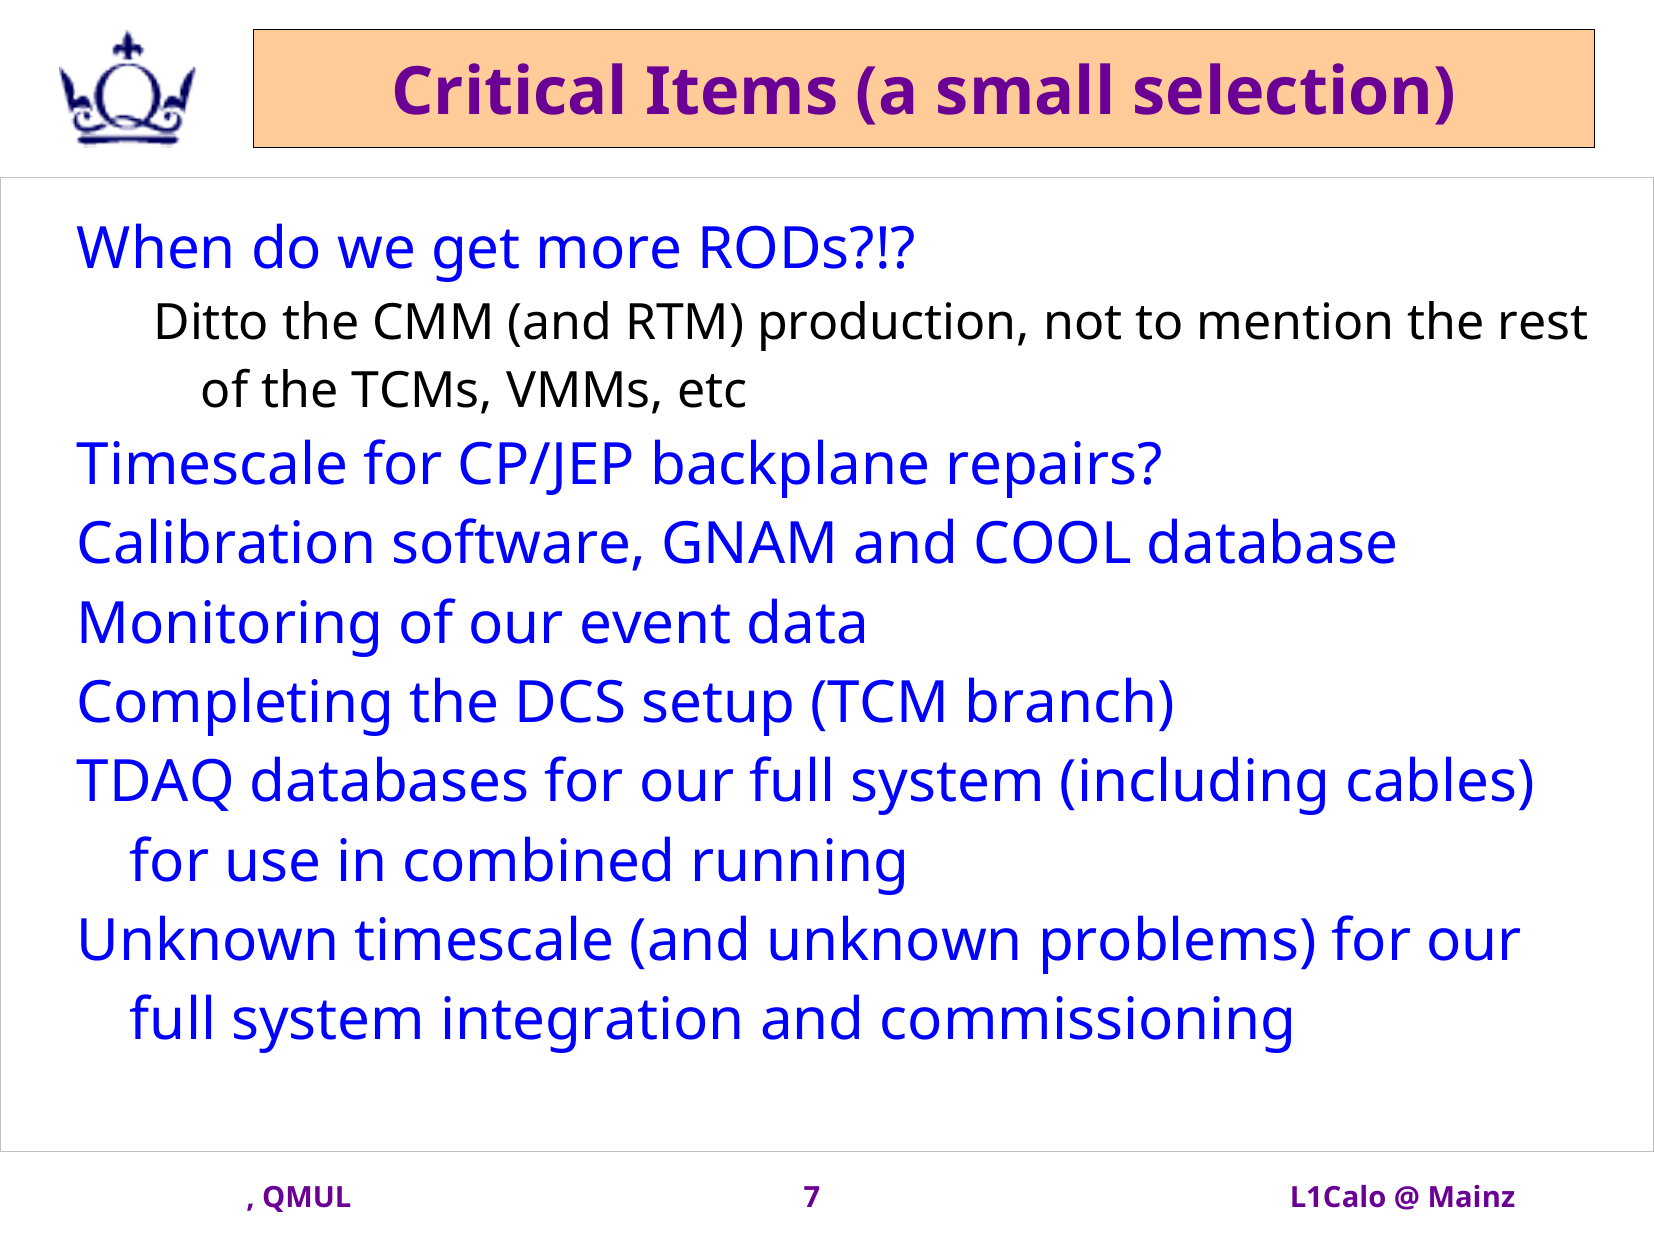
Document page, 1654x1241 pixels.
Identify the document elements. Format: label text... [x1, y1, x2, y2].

picture [59, 29, 200, 148]
title Critical Items (a small selection) [253, 29, 1595, 148]
list When do we get more RODs?!? Ditto the CMM (and RTM) production, not to mention the rest of the TCMs, VMMs, etc Timescale for CP/JEP backplane repairs? Calibration software, GNAM and COOL database Monitoring of our event data Completing the DCS setup (TCM branch) TDAQ databases for our full system (including cables) for use in combined running Unknown timescale (and unknown problems) for our full system integration and commissioning [59, 206, 1603, 1127]
